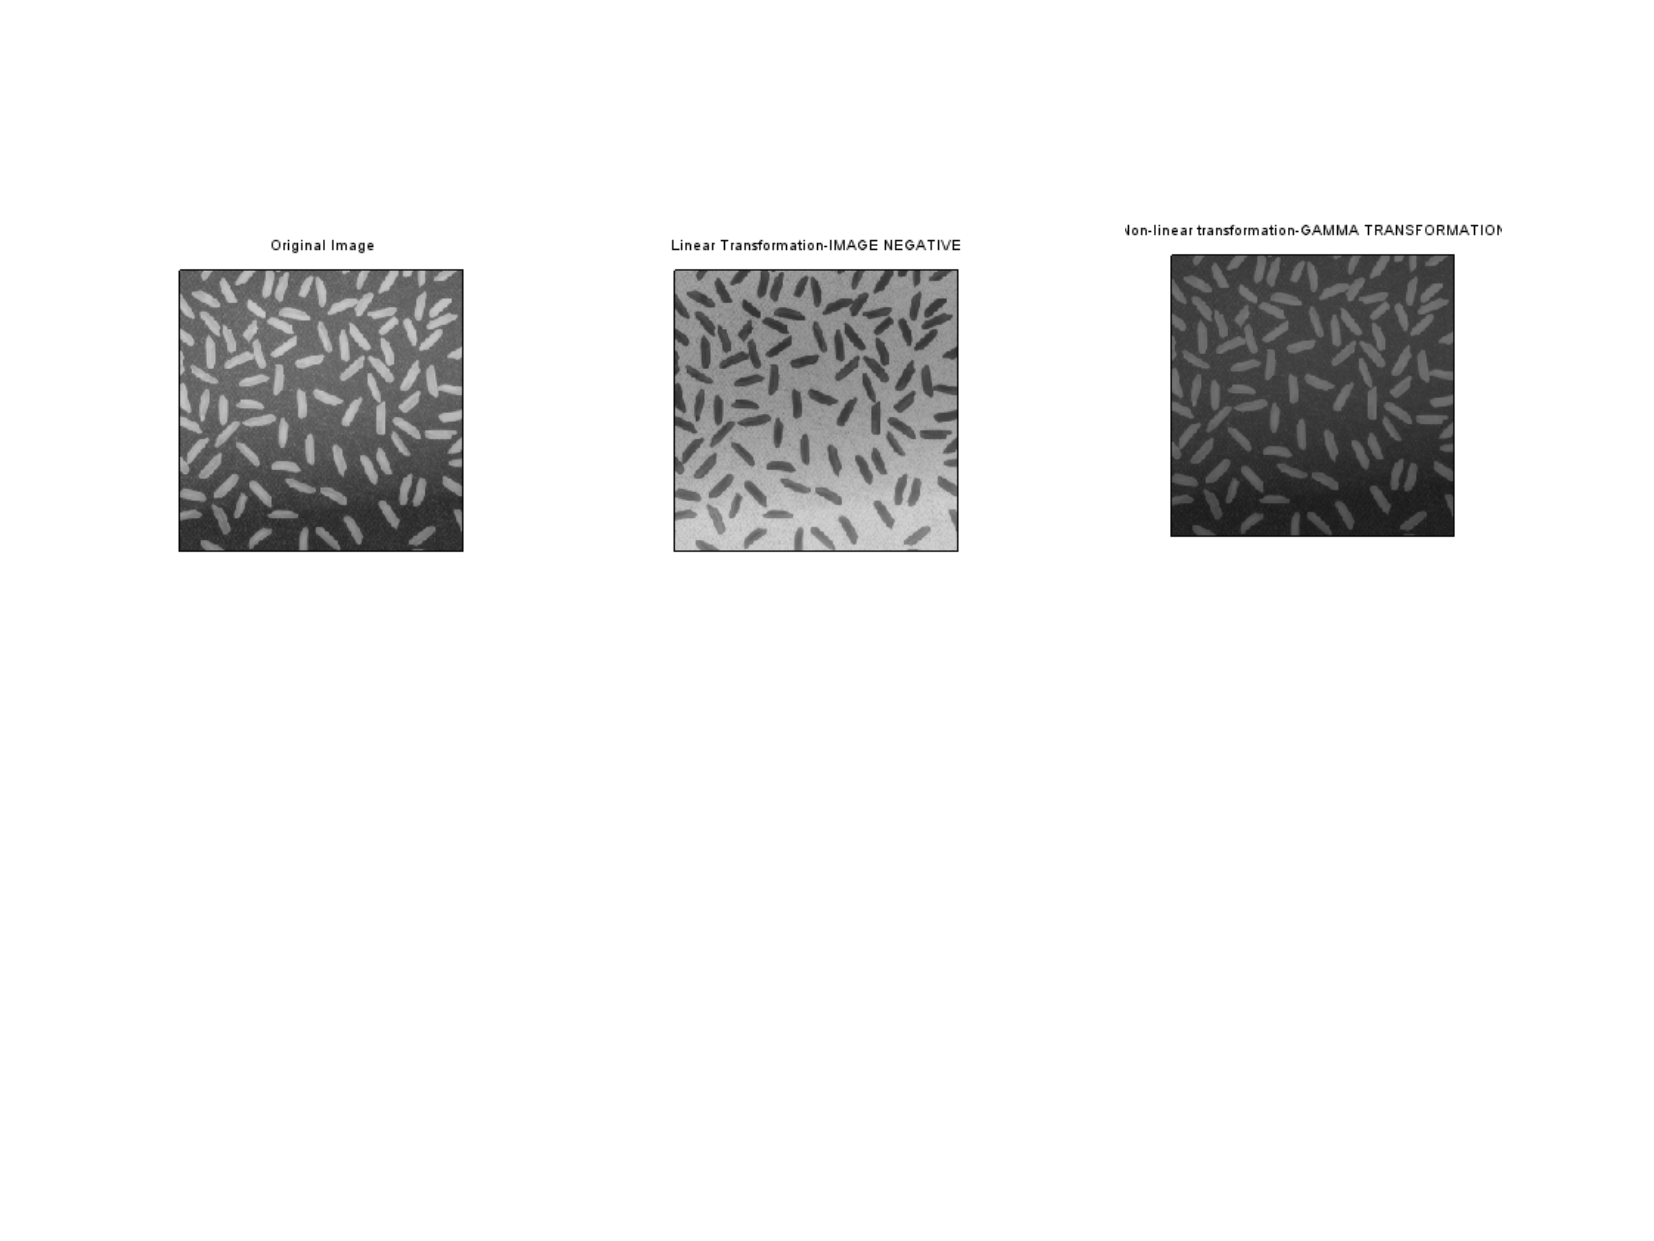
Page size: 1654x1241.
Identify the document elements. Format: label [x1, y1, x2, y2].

picture [133, 224, 511, 599]
picture [628, 224, 1006, 599]
picture [1125, 209, 1502, 584]
